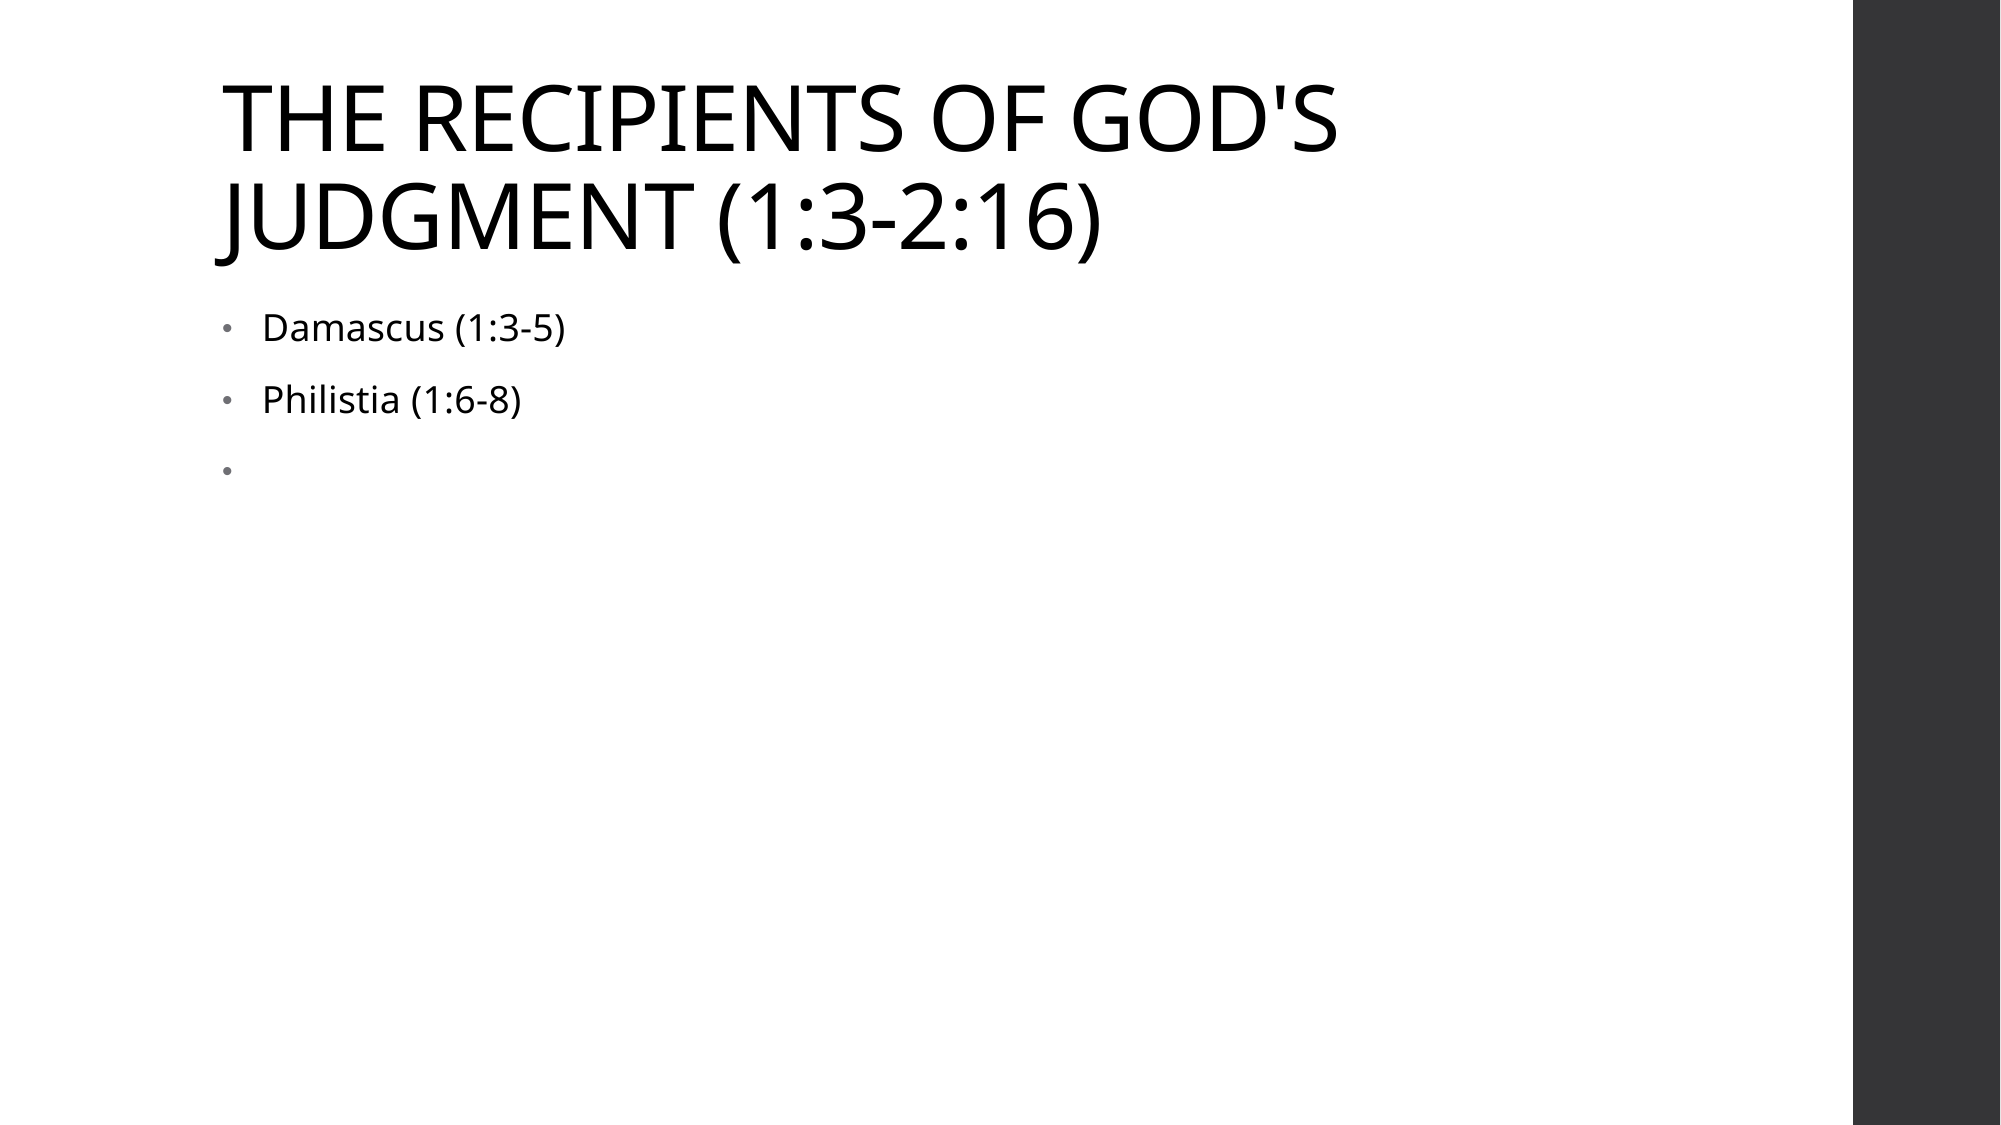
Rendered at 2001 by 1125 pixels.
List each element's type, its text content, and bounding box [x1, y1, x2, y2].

list Damascus (1:3-5) Philistia (1:6-8) [206, 299, 1617, 1014]
title THE RECIPIENTS OF GOD'S JUDGMENT (1:3-2:16) [206, 60, 1797, 278]
